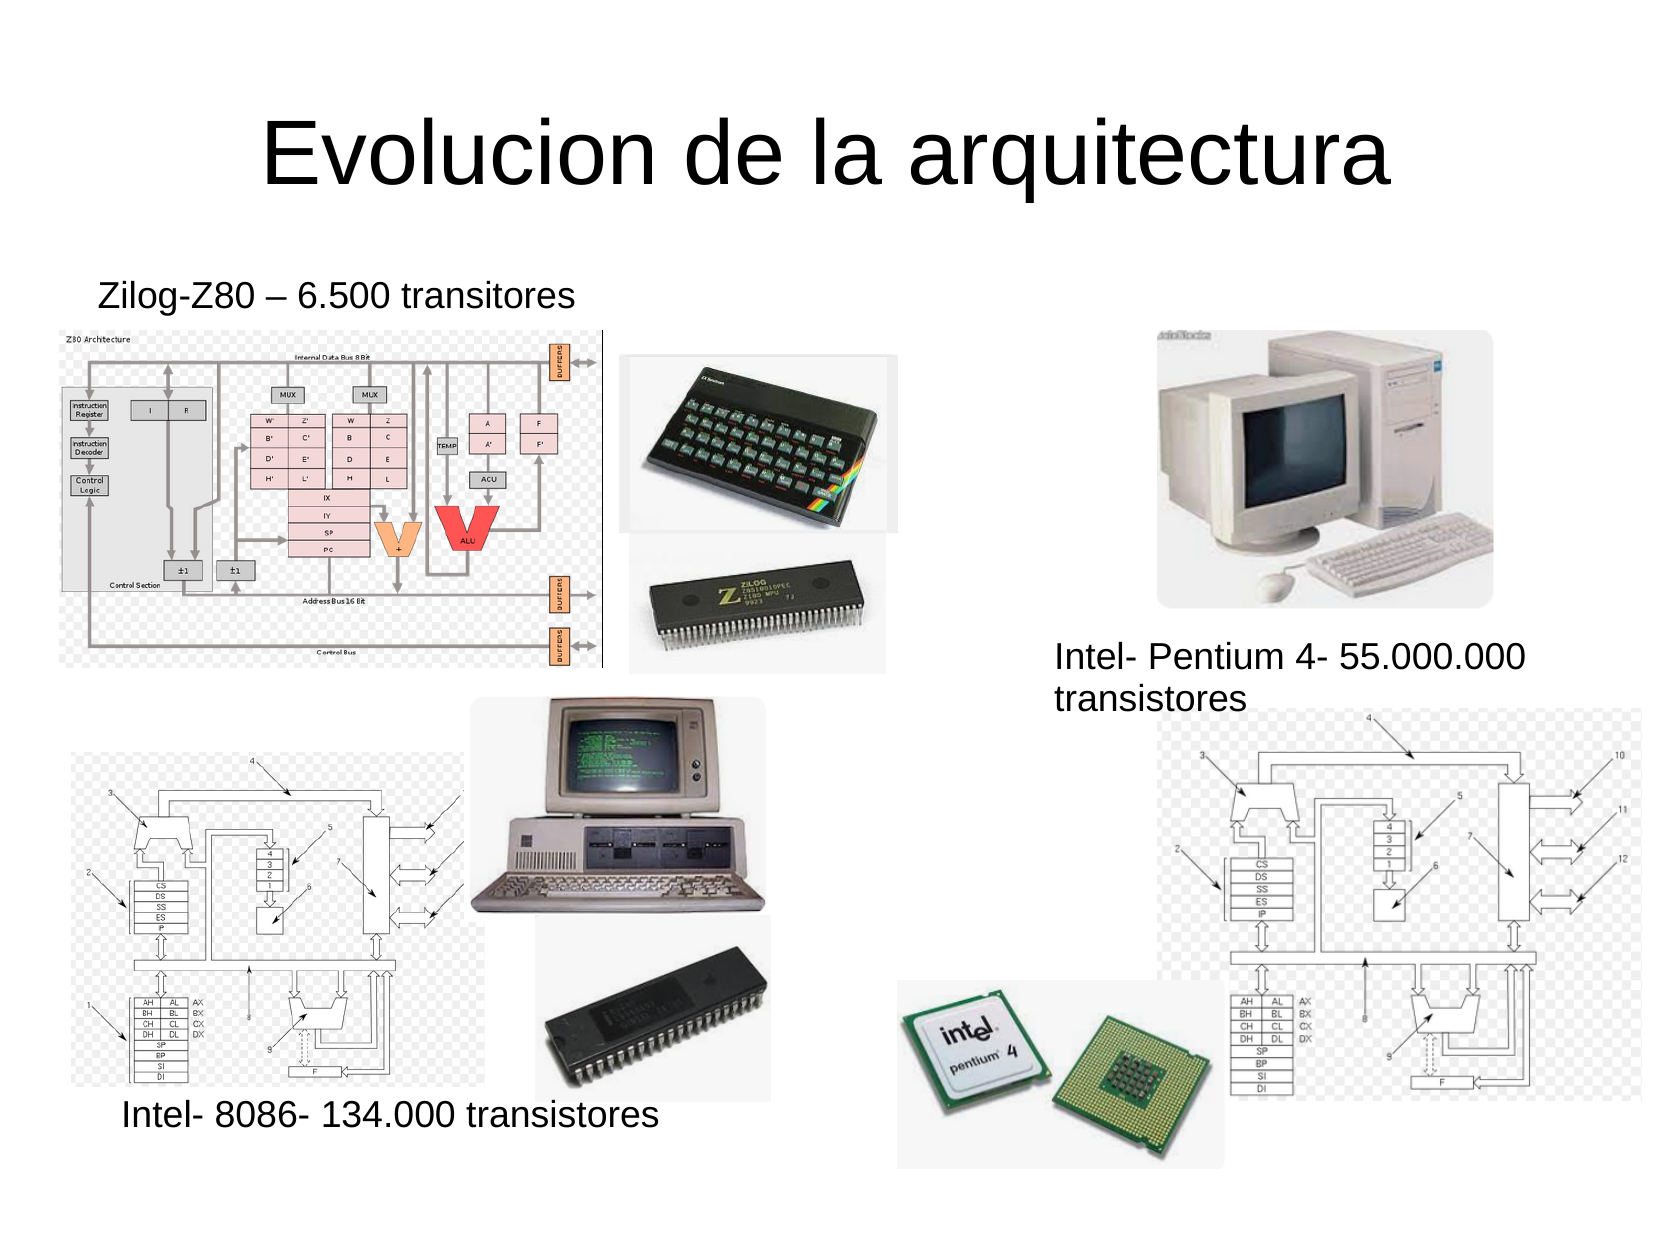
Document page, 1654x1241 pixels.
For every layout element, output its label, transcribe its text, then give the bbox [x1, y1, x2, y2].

title Evolucion de la arquitectura [82, 49, 1571, 257]
text_box Intel- Pentium 4- 55.000.000 transistores [1039, 628, 1630, 770]
picture [1157, 330, 1500, 612]
picture [897, 708, 1642, 1169]
text_box Zilog-Z80 – 6.500 transitores [82, 267, 638, 367]
picture [59, 330, 603, 668]
text_box Intel- 8086- 134.000 transistores [106, 1086, 851, 1186]
picture [619, 354, 898, 674]
picture [71, 687, 771, 1087]
